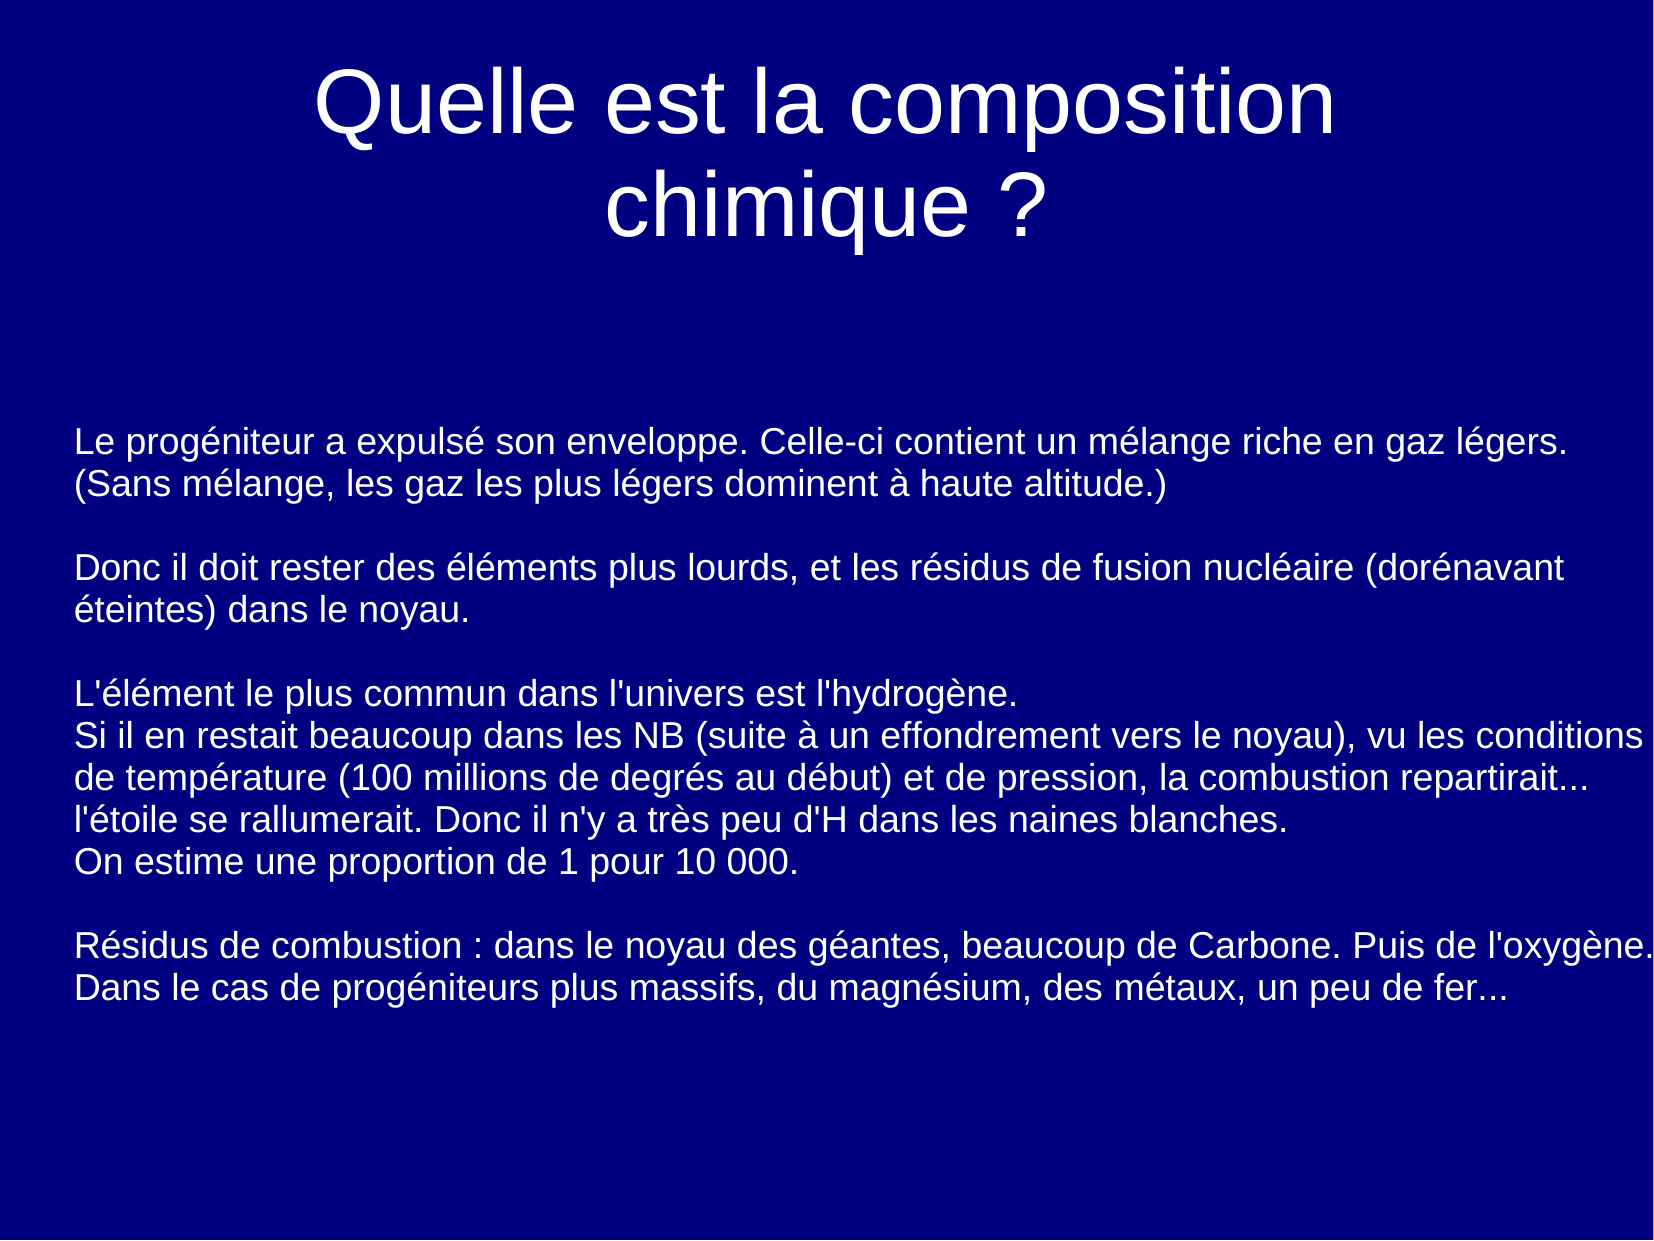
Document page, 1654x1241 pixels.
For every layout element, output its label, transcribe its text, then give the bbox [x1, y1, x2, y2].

text_box Le progéniteur a expulsé son enveloppe. Celle-ci contient un mélange riche en gaz légers. (Sans mélange, les gaz les plus légers dominent à haute altitude.) Donc il doit rester des éléments plus lourds, et les résidus de fusion nucléaire (dorénavant éteintes) dans le noyau. L'élément le plus commun dans l'univers est l'hydrogène. Si il en restait beaucoup dans les NB (suite à un effondrement vers le noyau), vu les conditions de température (100 millions de degrés au début) et de pression, la combustion repartirait... l'étoile se rallumerait. Donc il n'y a très peu d'H dans les naines blanches. On estime une proportion de 1 pour 10 000. Résidus de combustion : dans le noyau des géantes, beaucoup de Carbone. Puis de l'oxygène. Dans le cas de progéniteurs plus massifs, du magnésium, des métaux, un peu de fer... [59, 413, 1654, 1059]
title Quelle est la composition chimique ? [82, 49, 1571, 257]
